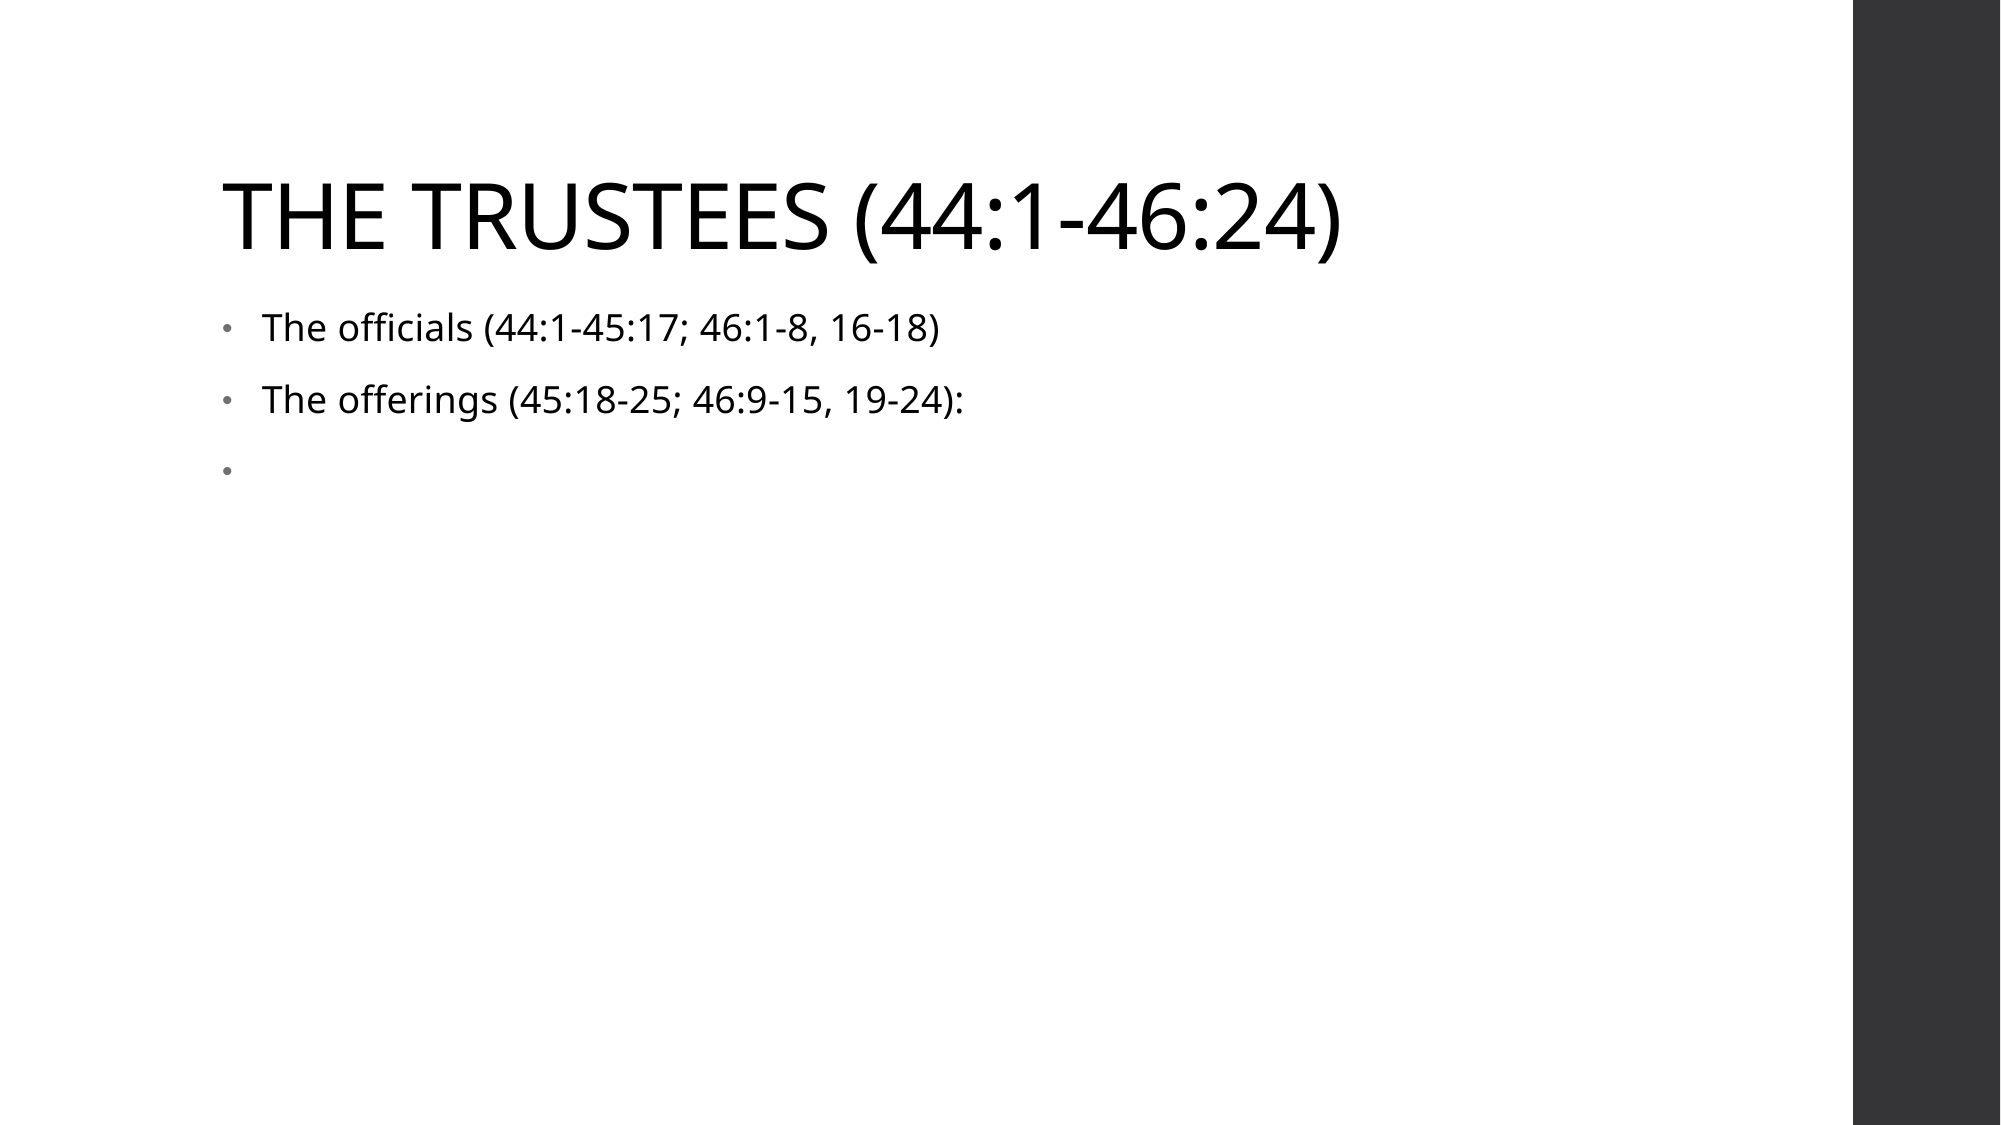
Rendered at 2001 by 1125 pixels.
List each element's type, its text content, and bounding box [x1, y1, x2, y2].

list The officials (44:1-45:17; 46:1-8, 16-18) The offerings (45:18-25; 46:9-15, 19-24): [206, 299, 1617, 1014]
title THE TRUSTEES (44:1-46:24) [206, 60, 1797, 278]
